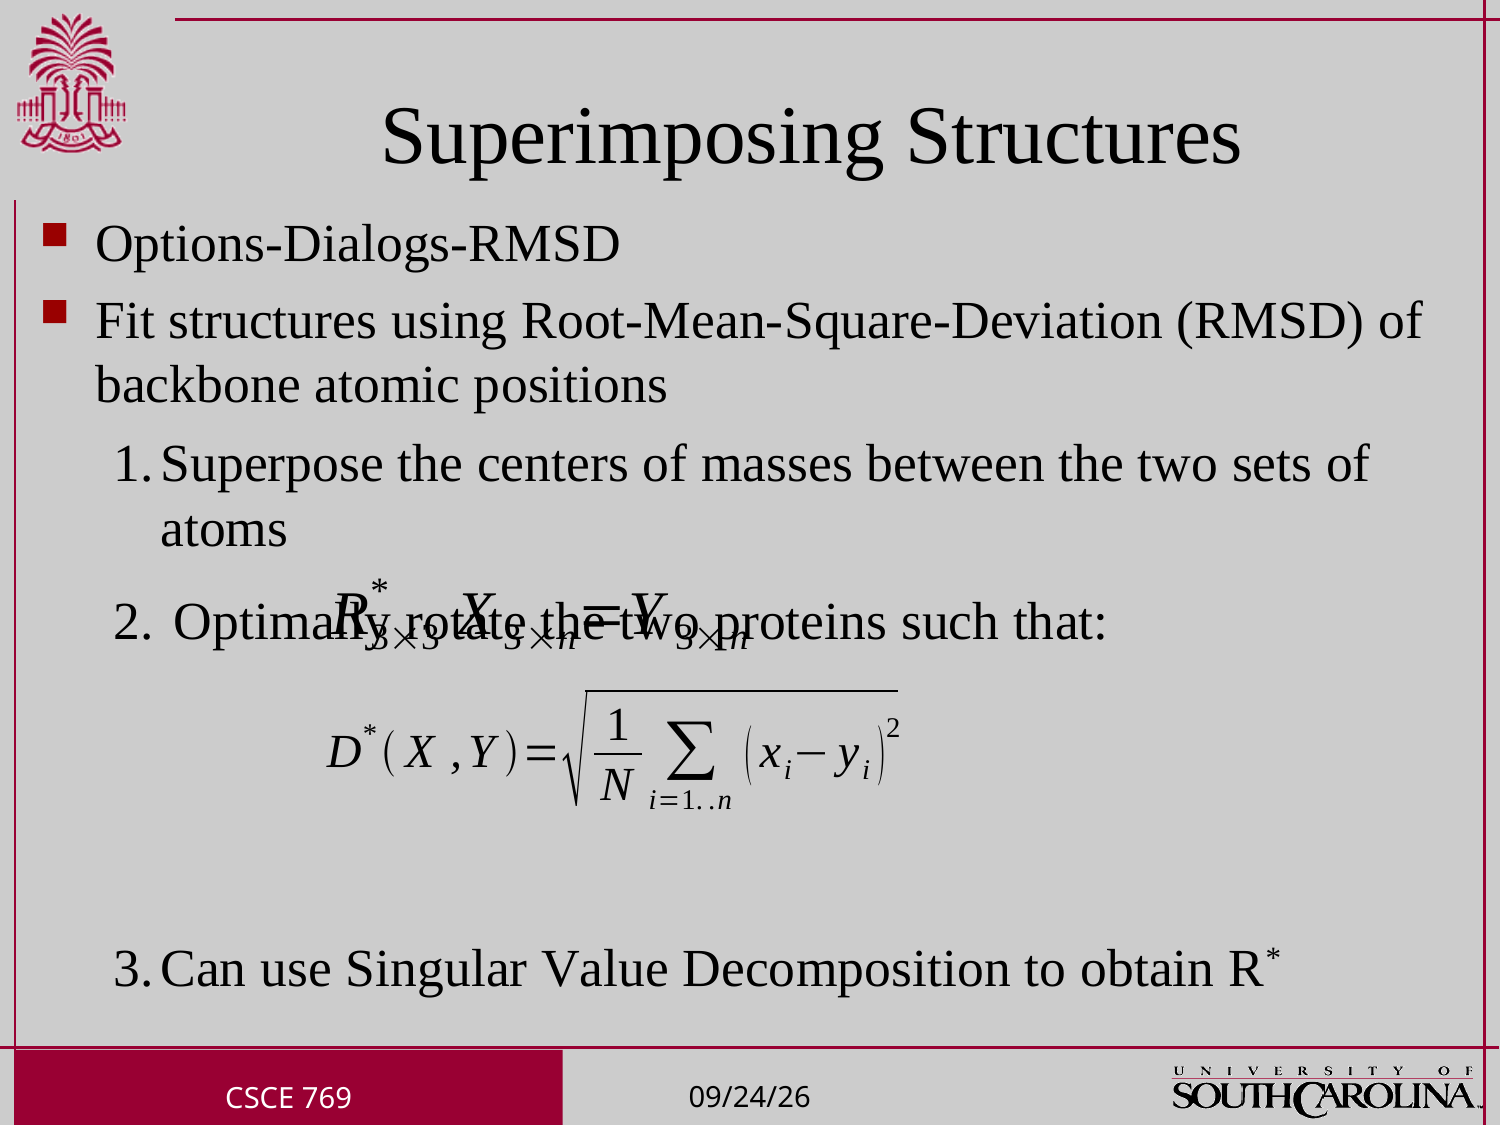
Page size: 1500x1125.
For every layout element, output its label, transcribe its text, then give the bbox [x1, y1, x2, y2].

chart [311, 571, 762, 659]
picture [1162, 1049, 1483, 1125]
title Superimposing Structures [174, 9, 1450, 188]
picture [12, 12, 131, 155]
chart [311, 687, 912, 815]
list Options-Dialogs-RMSD Fit structures using Root-Mean-Square-Deviation (RMSD) of backbone atomic positions Superpose the centers of masses between the two sets of atoms Optimally rotate the two proteins such that: Can use Singular Value Decomposition to obtain R* [24, 200, 1476, 1013]
